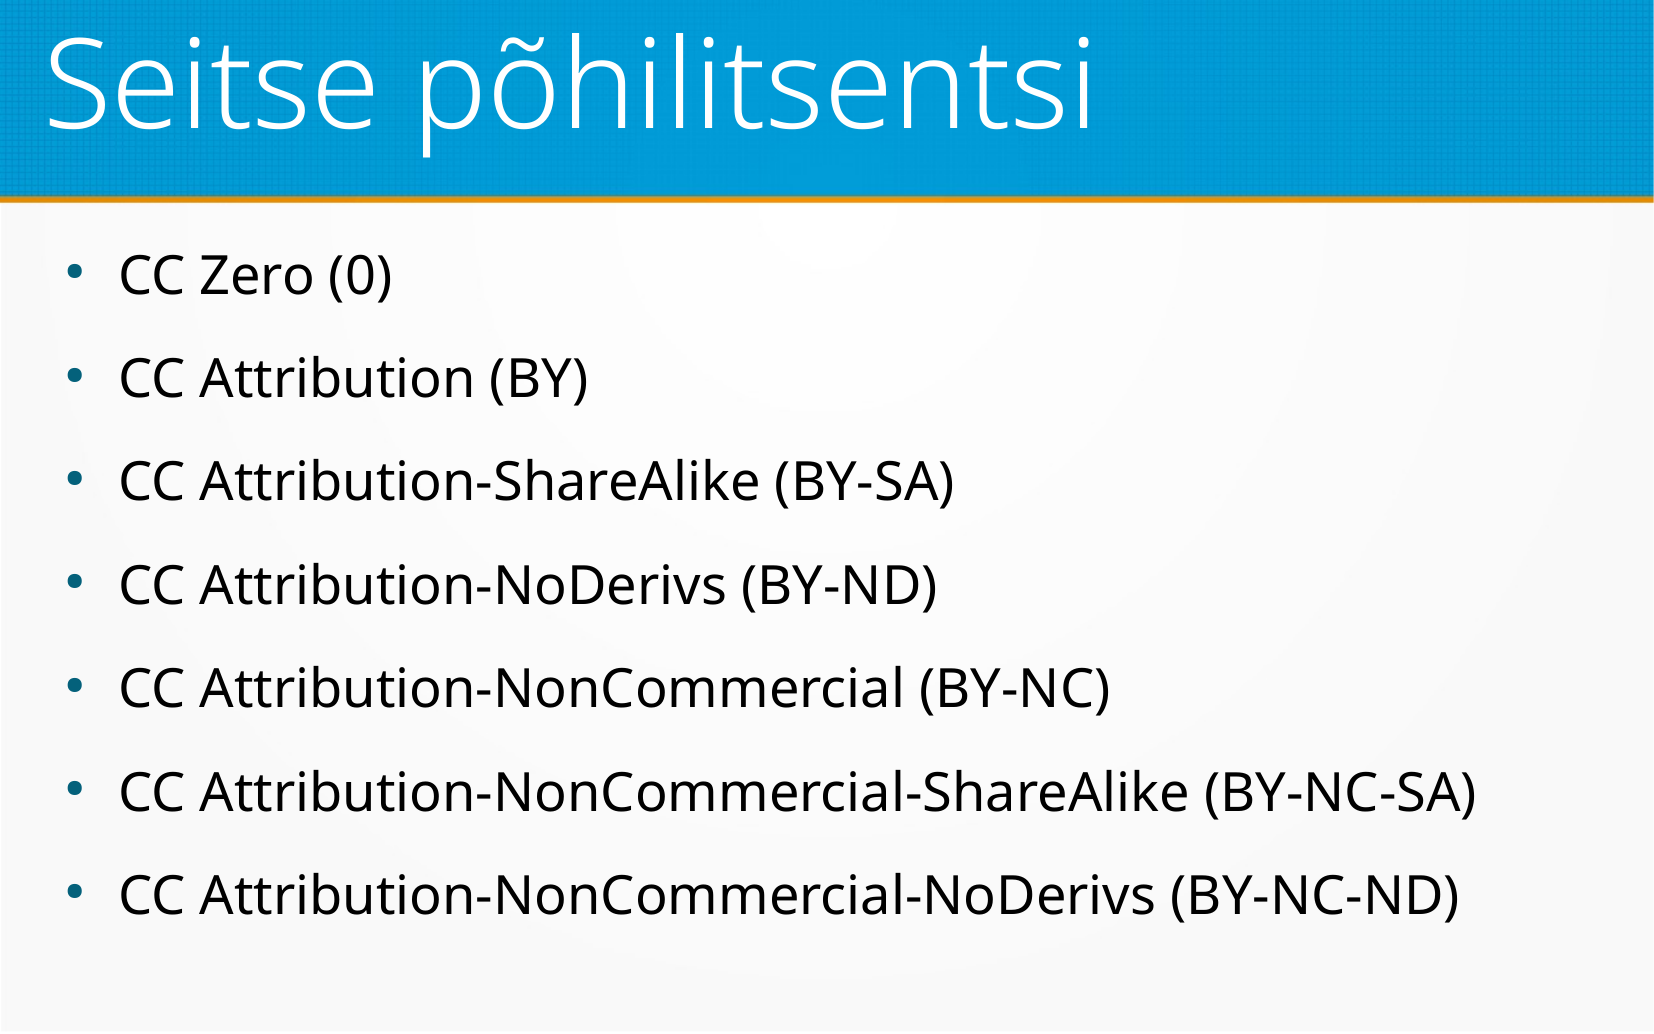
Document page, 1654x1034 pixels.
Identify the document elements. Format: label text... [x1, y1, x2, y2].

picture [0, 195, 1654, 1034]
title Seitse põhilitsentsi [43, 0, 1619, 166]
list CC Zero (0) CC Attribution (BY) CC Attribution-ShareAlike (BY-SA) CC Attribution-NoDerivs (BY-ND) CC Attribution-NonCommercial (BY-NC) CC Attribution-NonCommercial-ShareAlike (BY-NC-SA) CC Attribution-NonCommercial-NoDerivs (BY-NC-ND) [47, 236, 1607, 1002]
